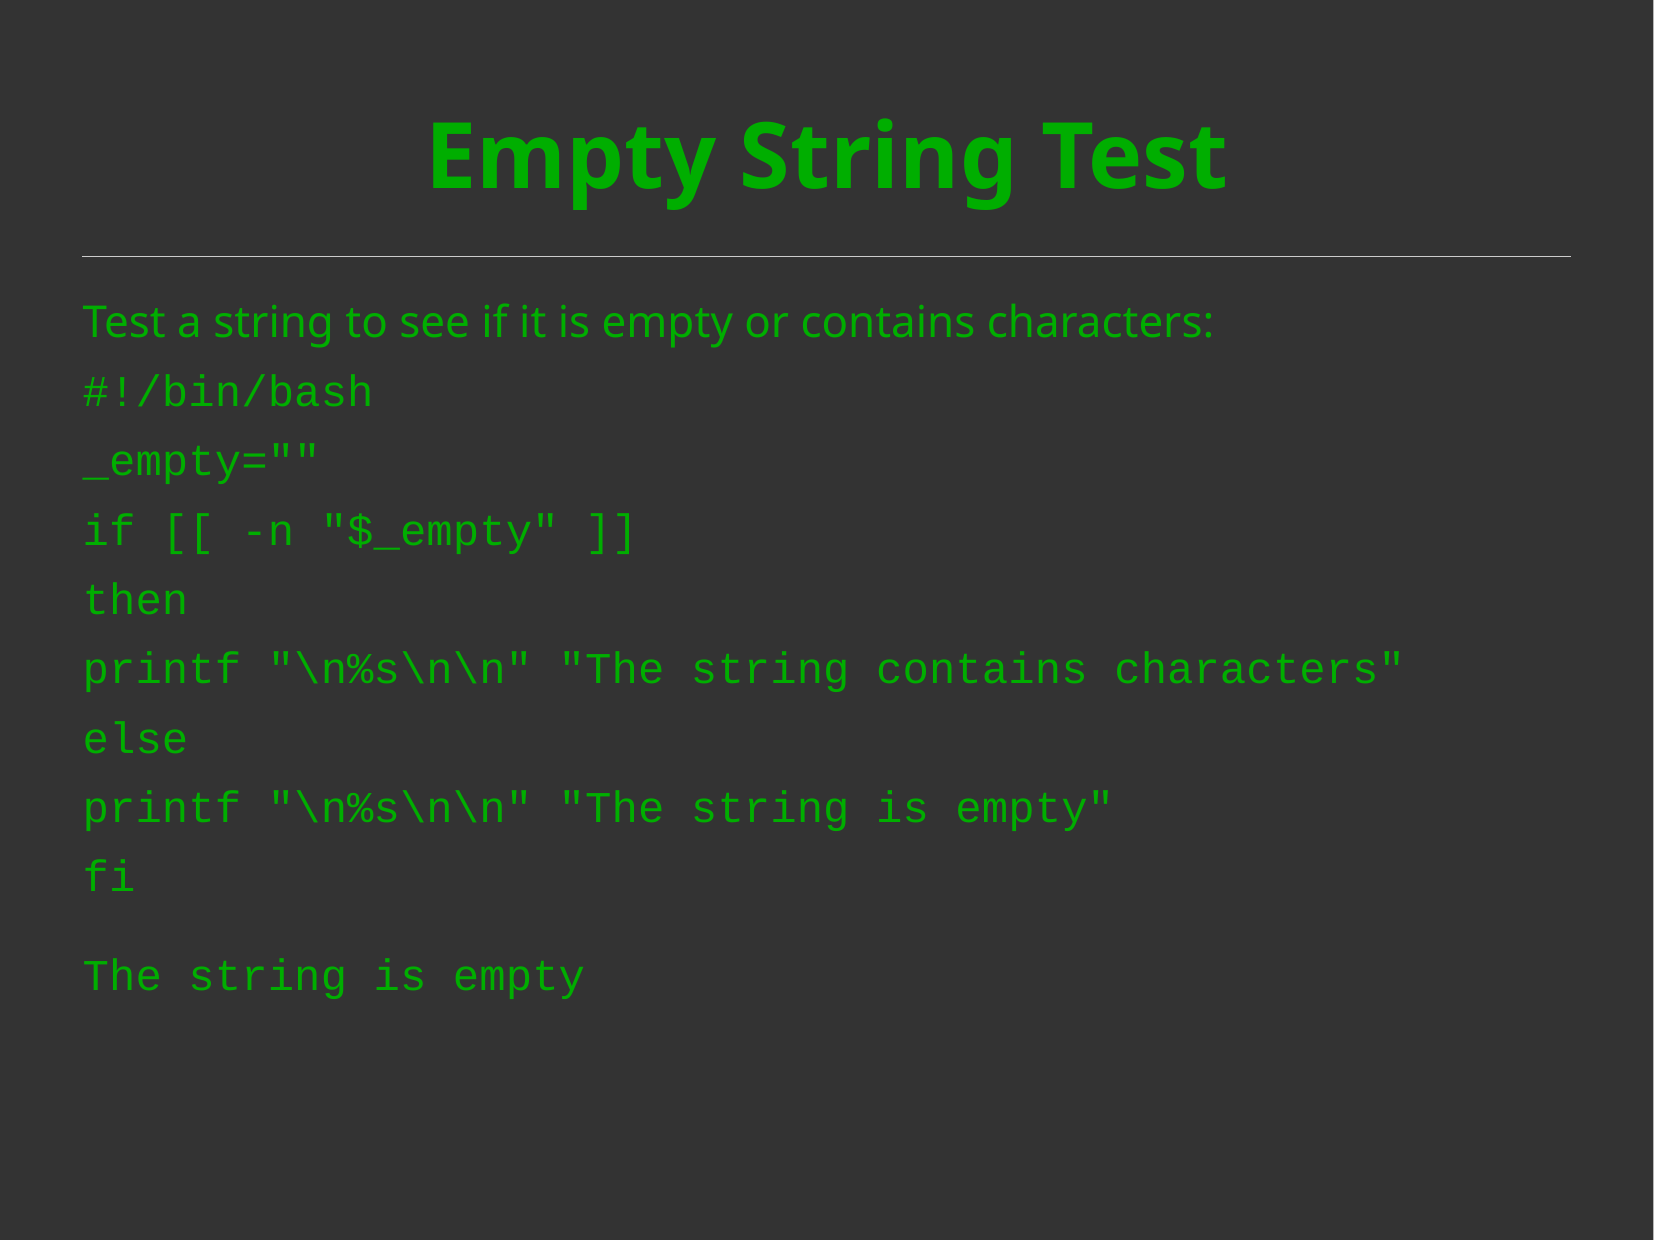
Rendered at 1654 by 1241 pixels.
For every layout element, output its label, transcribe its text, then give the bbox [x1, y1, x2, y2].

list Test a string to see if it is empty or contains characters: #!/bin/bash _empty="" if [[ -n "$_empty" ]] then printf "\n%s\n\n" "The string contains characters" else printf "\n%s\n\n" "The string is empty" fi The string is empty [82, 290, 1571, 1010]
title Empty String Test [82, 49, 1571, 257]
